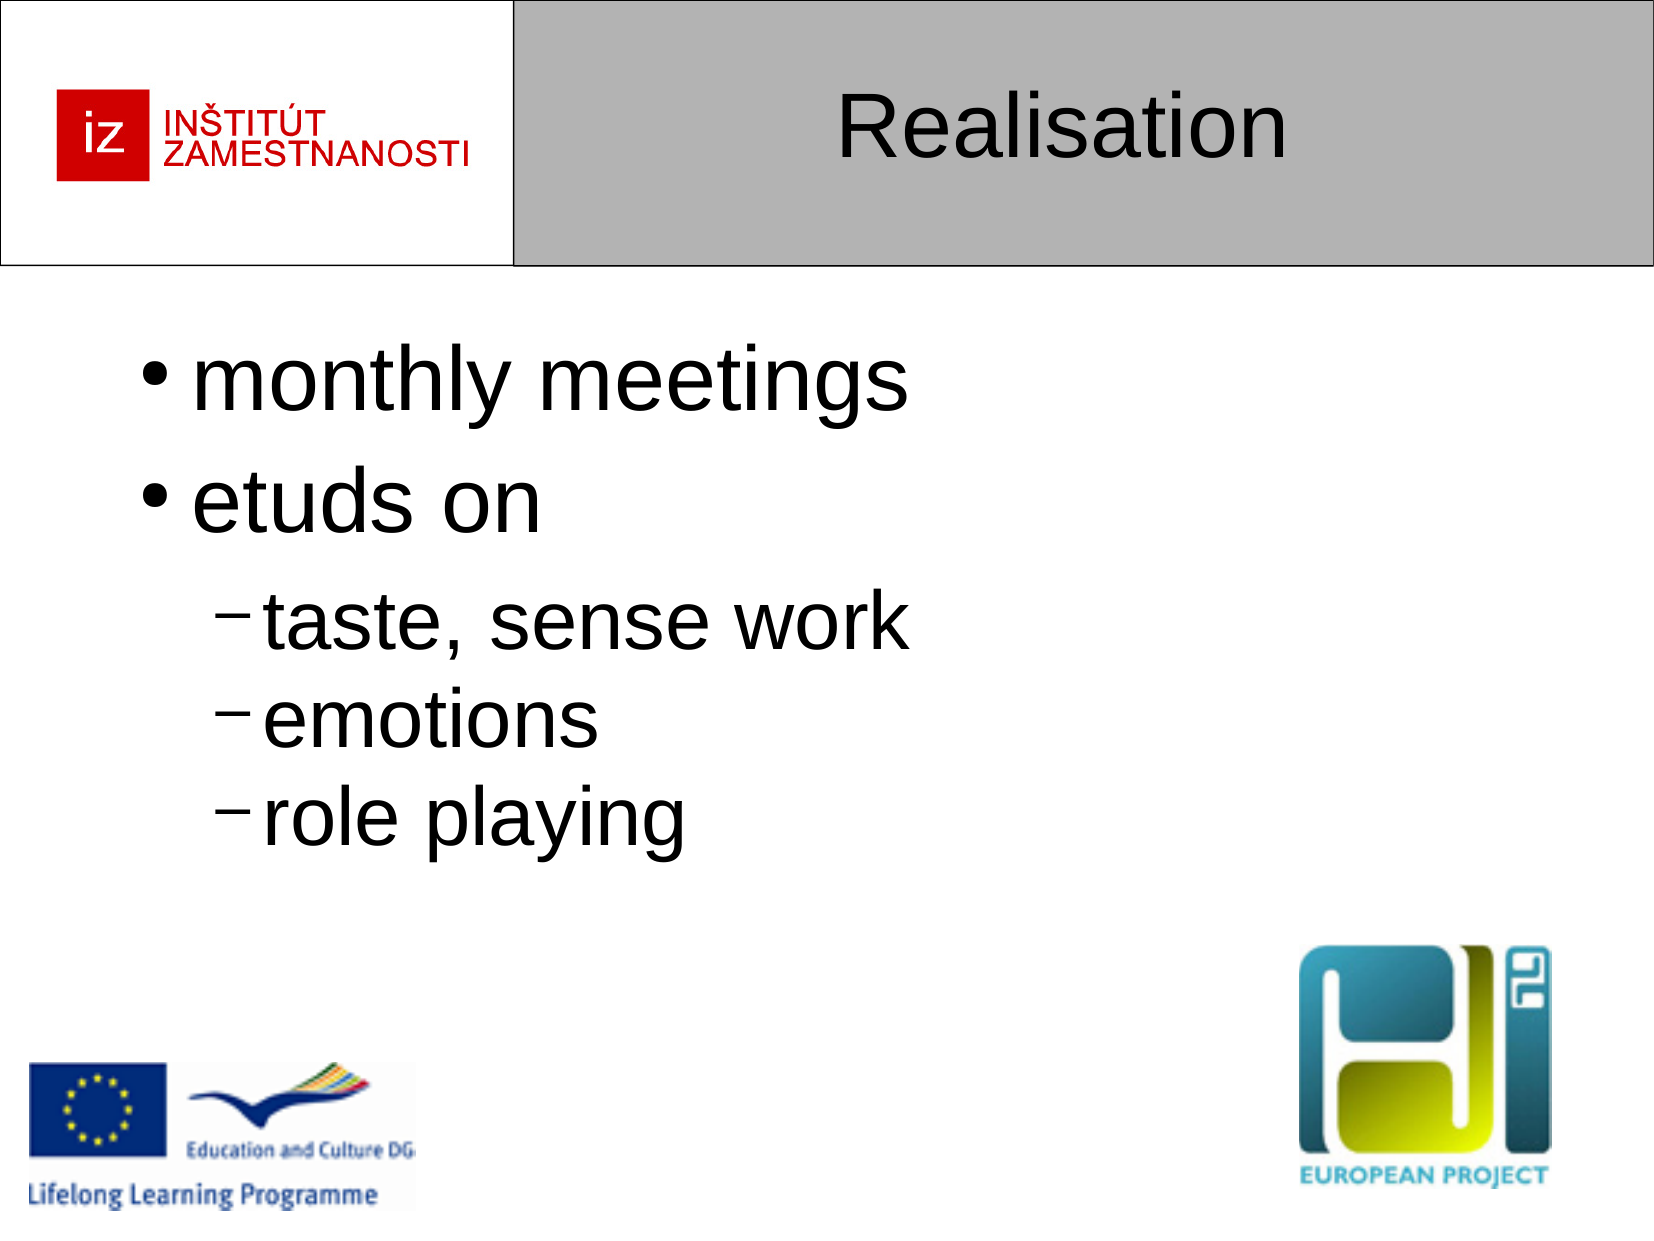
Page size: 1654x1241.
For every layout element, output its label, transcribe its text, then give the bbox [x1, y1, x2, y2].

picture [1299, 944, 1552, 1189]
list monthly meetings etuds on taste, sense work emotions role playing [121, 344, 1533, 1112]
picture [29, 1062, 416, 1211]
picture [5, 8, 512, 257]
title Realisation [561, 37, 1565, 229]
